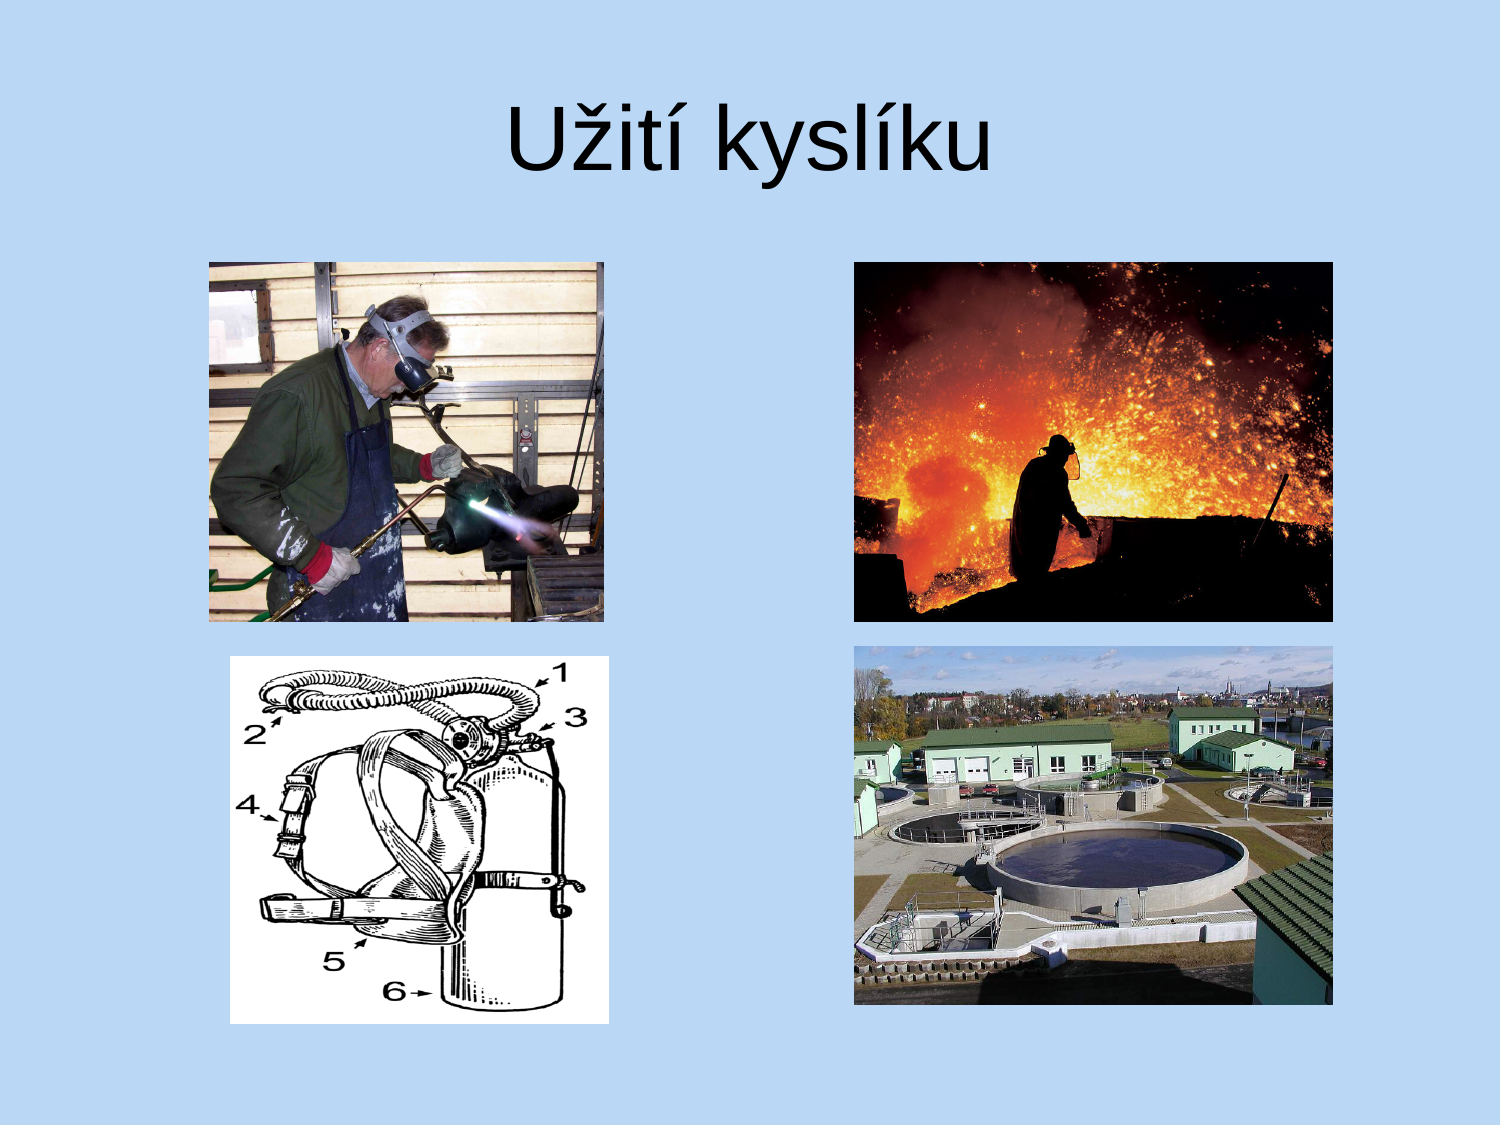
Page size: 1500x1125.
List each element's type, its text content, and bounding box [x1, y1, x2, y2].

picture [230, 656, 609, 1024]
picture [854, 262, 1333, 622]
picture [209, 262, 604, 622]
picture [854, 646, 1333, 1005]
title Užití kyslíku [75, 45, 1426, 233]
